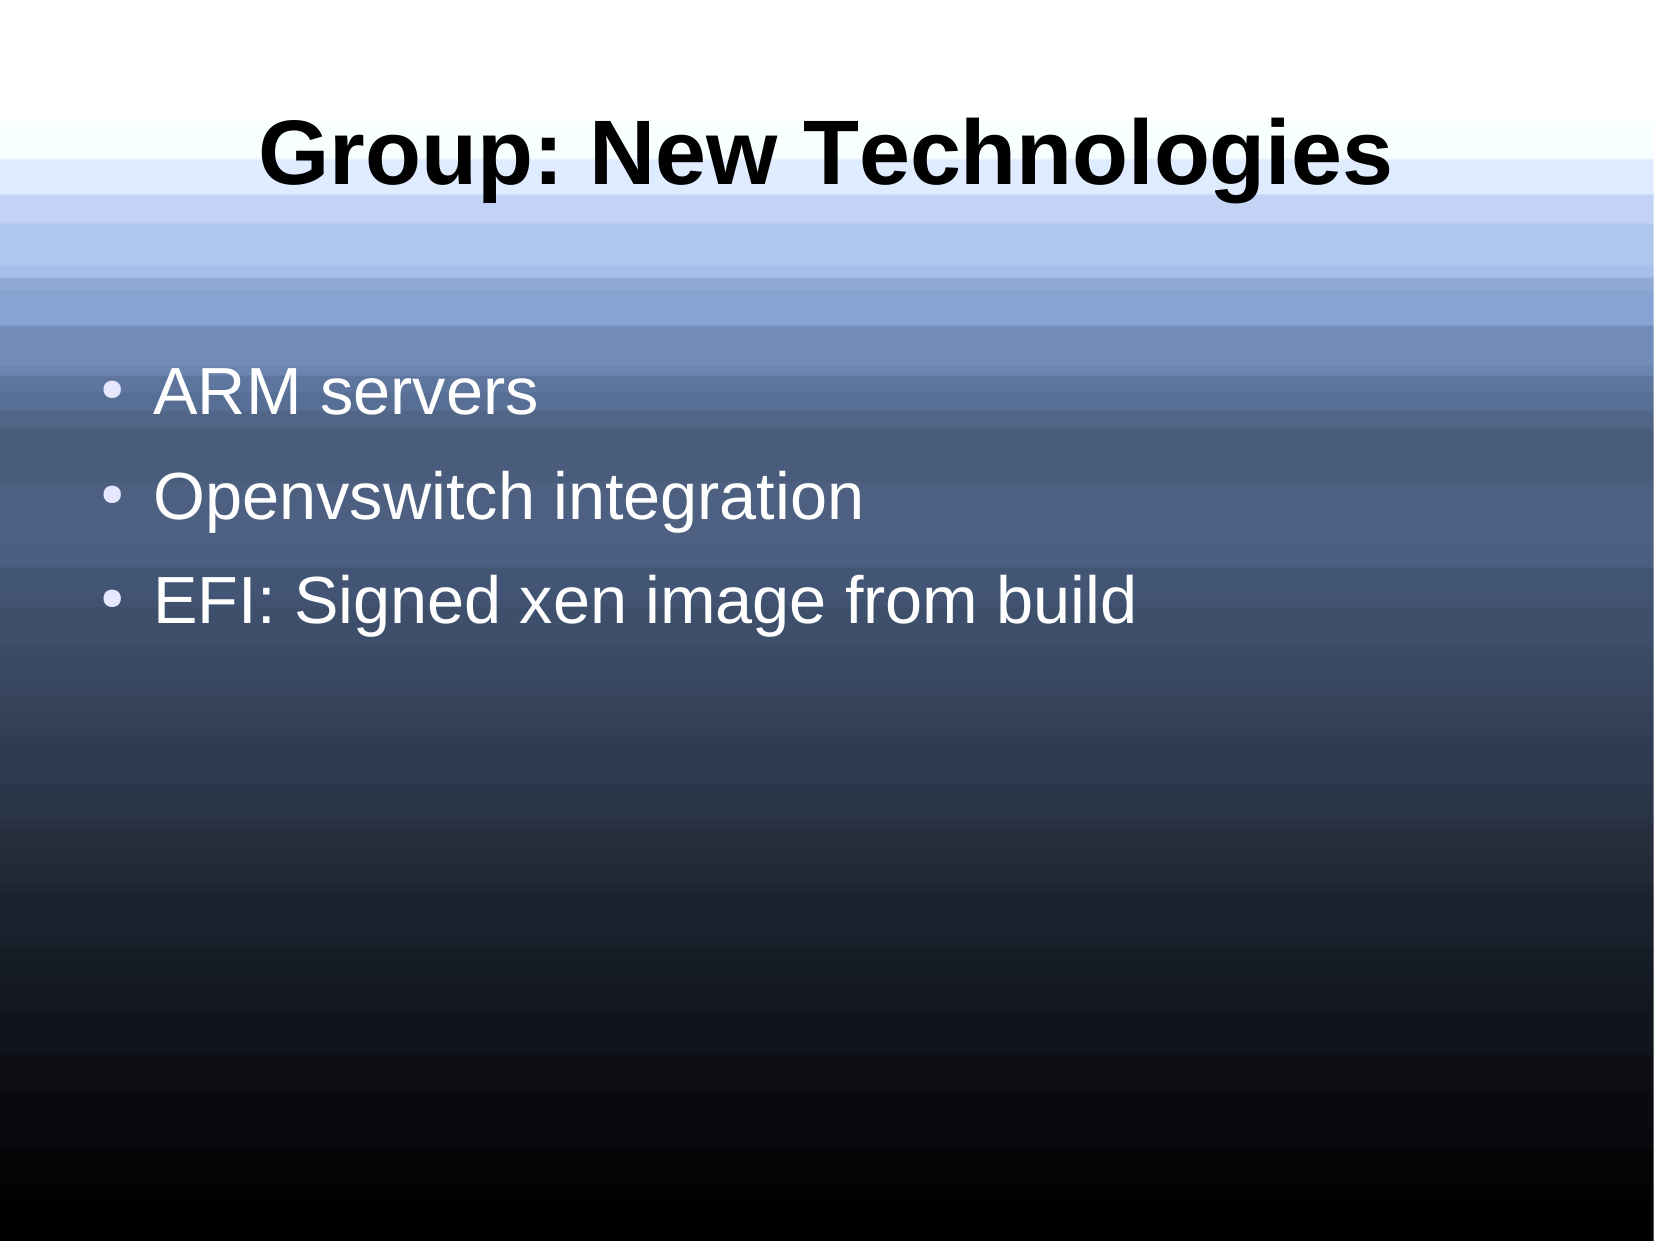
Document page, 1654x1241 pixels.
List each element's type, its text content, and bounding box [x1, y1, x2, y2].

list ARM servers Openvswitch integration EFI: Signed xen image from build [82, 354, 1571, 1074]
picture [0, 0, 1654, 1241]
title Group: New Technologies [82, 49, 1571, 257]
